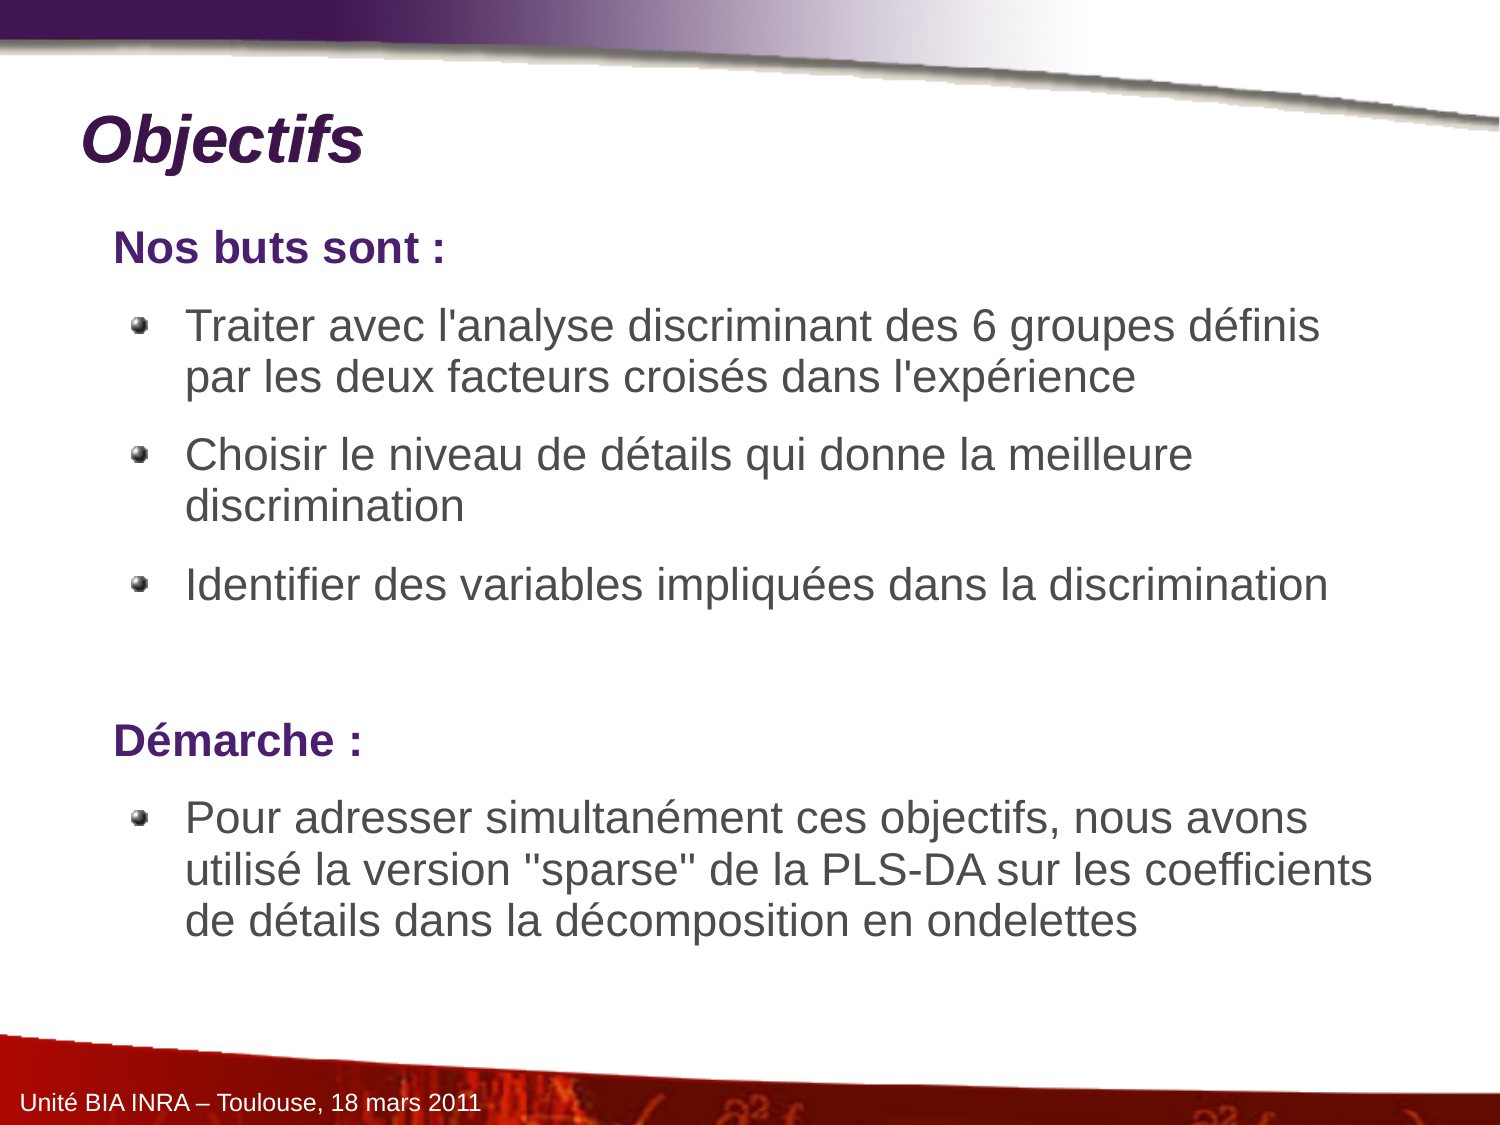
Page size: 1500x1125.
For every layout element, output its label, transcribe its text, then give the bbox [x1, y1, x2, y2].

title Objectifs [80, 102, 987, 177]
list Nos buts sont : Traiter avec l'analyse discriminant des 6 groupes définis par les deux facteurs croisés dans l'expérience Choisir le niveau de détails qui donne la meilleure discrimination Identifier des variables impliquées dans la discrimination Démarche : Pour adresser simultanément ces objectifs, nous avons utilisé la version ''sparse'' de la PLS-DA sur les coefficients de détails dans la décomposition en ondelettes [113, 221, 1387, 965]
picture [0, 1022, 1500, 1125]
picture [0, 0, 1500, 154]
